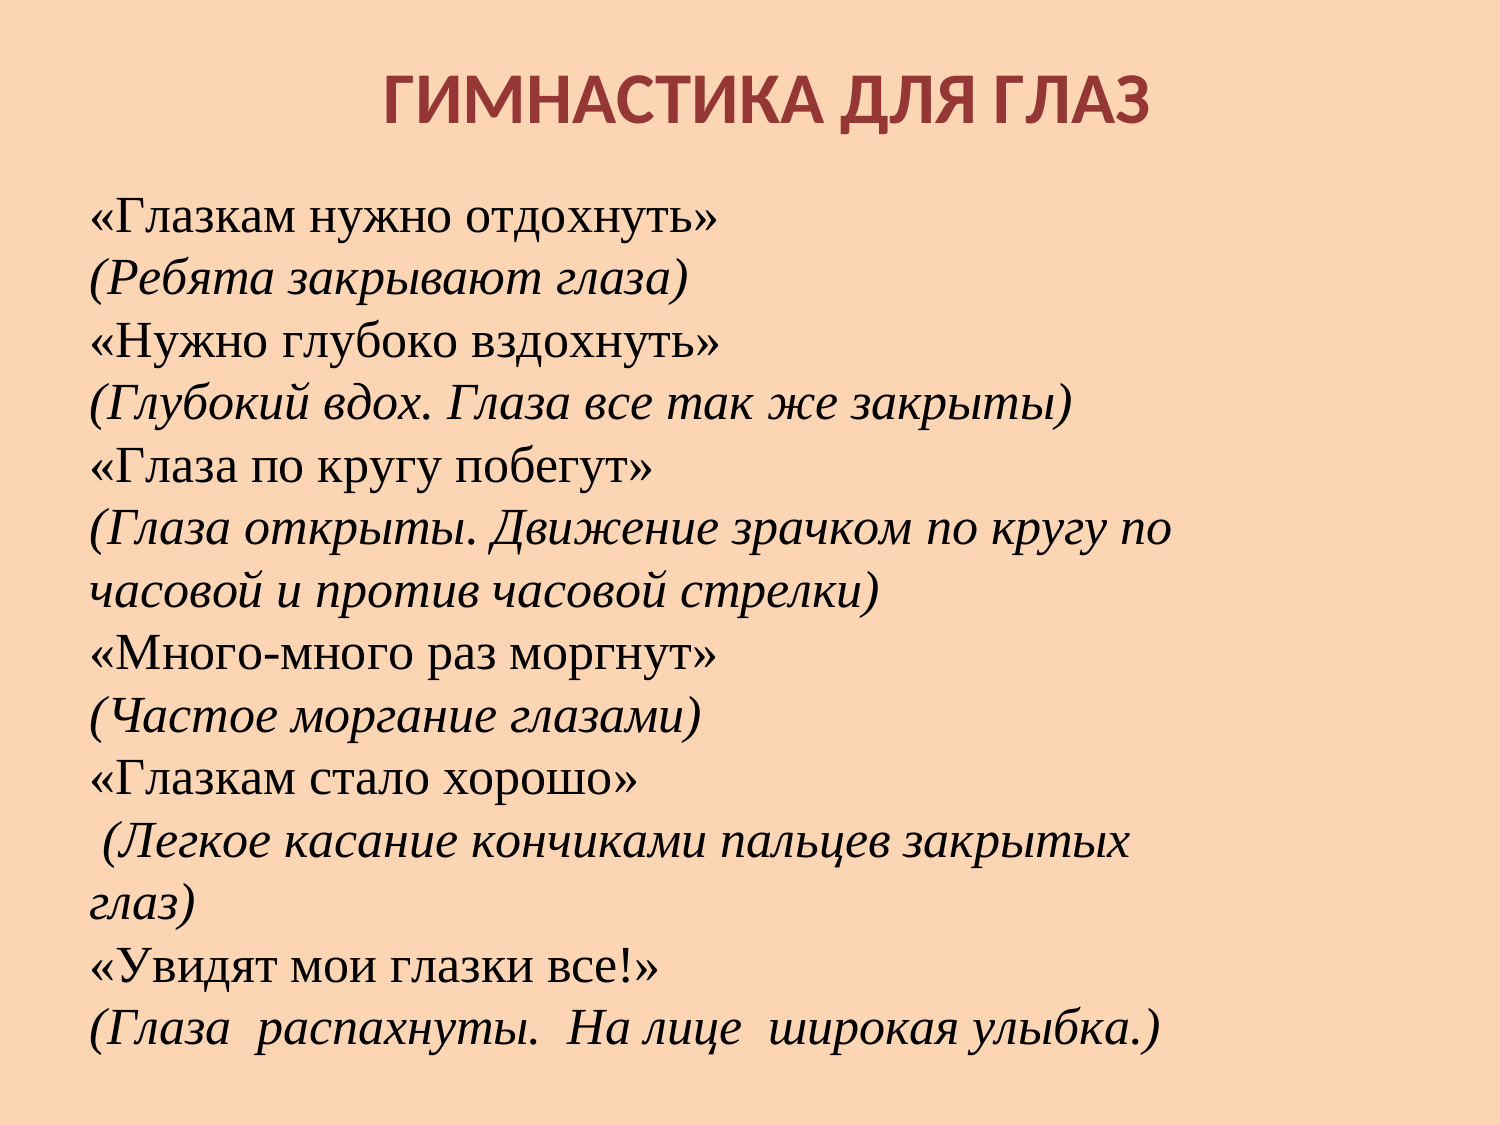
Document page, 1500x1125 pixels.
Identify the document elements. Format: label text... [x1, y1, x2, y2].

text_box ГИМНАСТИКА ДЛЯ ГЛАЗ [76, 42, 1459, 146]
text_box «Глазкам нужно отдохнуть» (Ребята закрывают глаза) «Нужно глубоко вздохнуть» (Глубокий вдох. Глаза все так же закрыты) «Глаза по кругу побегут» (Глаза открыты. Движение зрачком по кругу по часовой и против часовой стрелки) «Много-много раз моргнут» (Частое моргание глазами) «Глазкам стало хорошо» (Легкое касание кончиками пальцев закрытых глаз) «Увидят мои глазки все!» (Глаза распахнуты. На лице широкая улыбка.) [74, 172, 1257, 1063]
